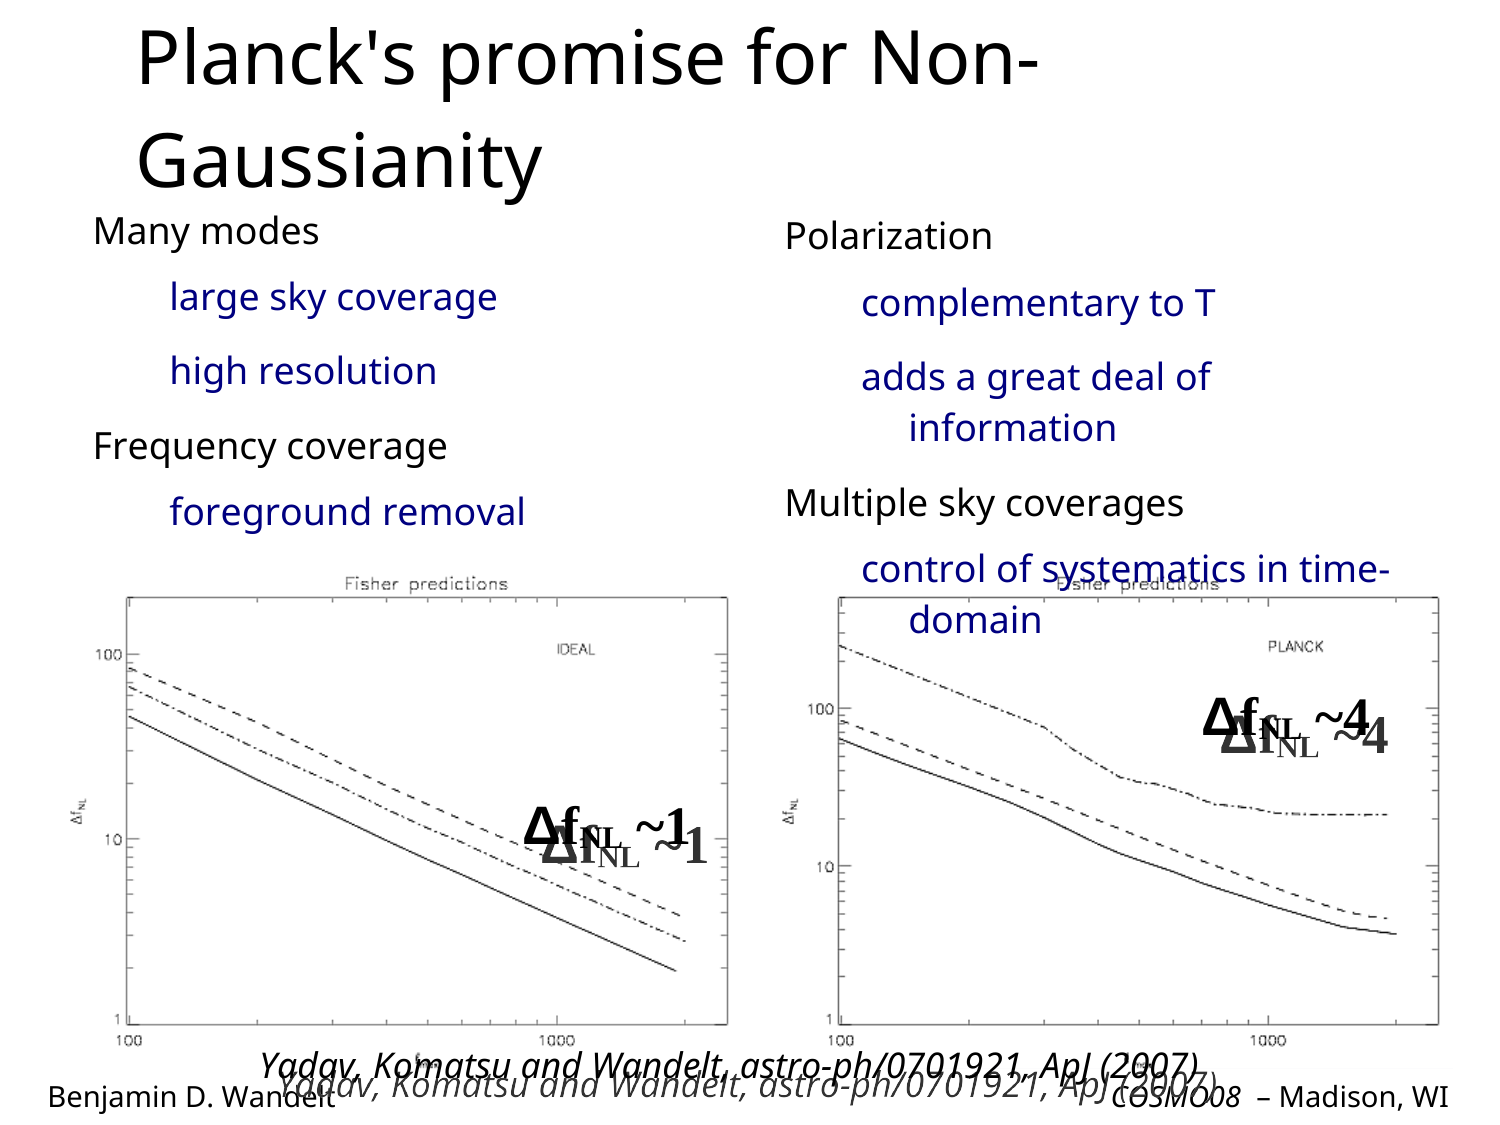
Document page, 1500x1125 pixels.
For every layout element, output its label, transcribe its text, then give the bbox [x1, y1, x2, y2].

text_box ΔfNL ~4 [1186, 678, 1386, 774]
list Polarization complementary to T adds a great deal of information Multiple sky coverages control of systematics in time-domain [766, 210, 1426, 953]
list Many modes large sky coverage high resolution Frequency coverage foreground removal [74, 204, 734, 947]
title Planck's promise for Non-Gaussianity [135, 32, 1442, 181]
text_box ΔfNL ~1 [507, 788, 707, 884]
picture [38, 570, 1465, 1081]
text_box Yadav, Komatsu and Wandelt, astro-ph/0701921, ApJ (2007) [244, 1033, 1256, 1090]
